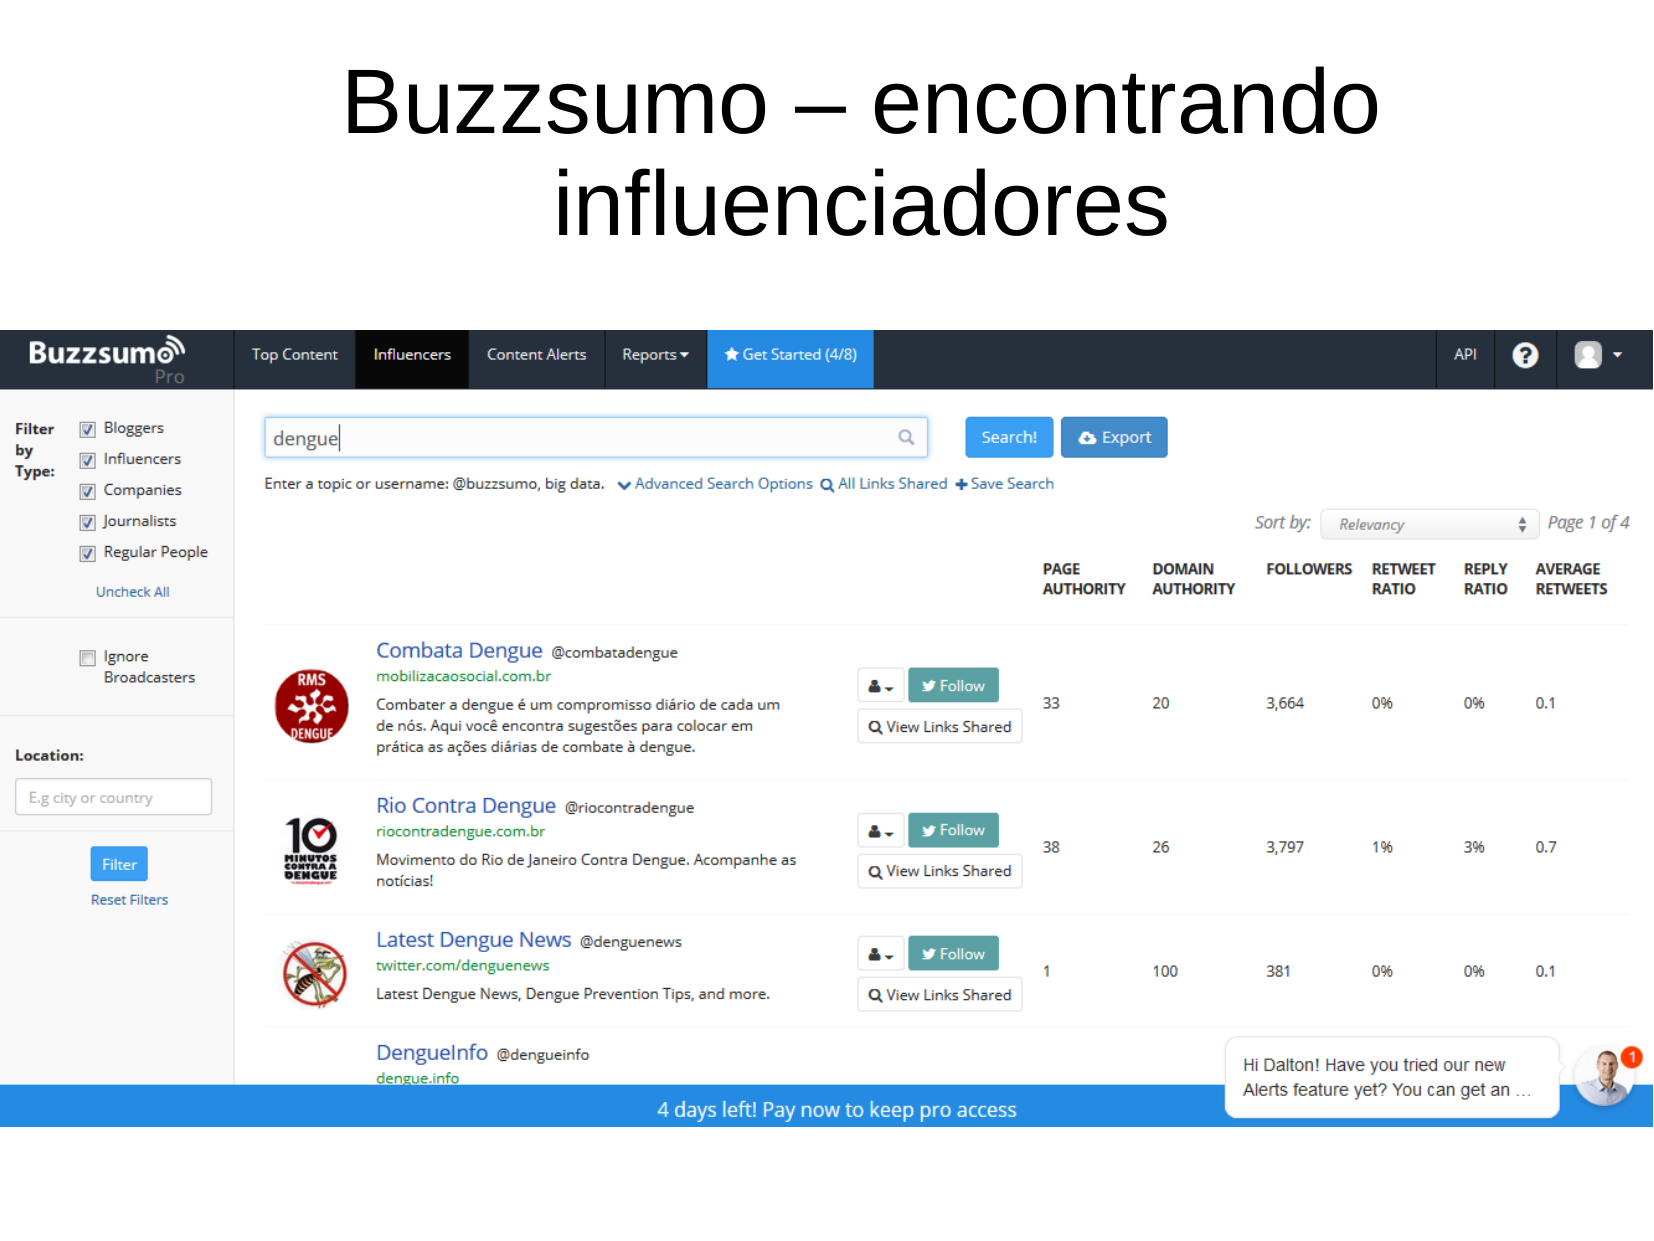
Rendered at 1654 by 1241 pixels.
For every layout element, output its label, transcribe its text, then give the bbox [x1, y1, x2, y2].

title Buzzsumo – encontrando influenciadores [82, 49, 1571, 257]
picture [0, 330, 1653, 1128]
